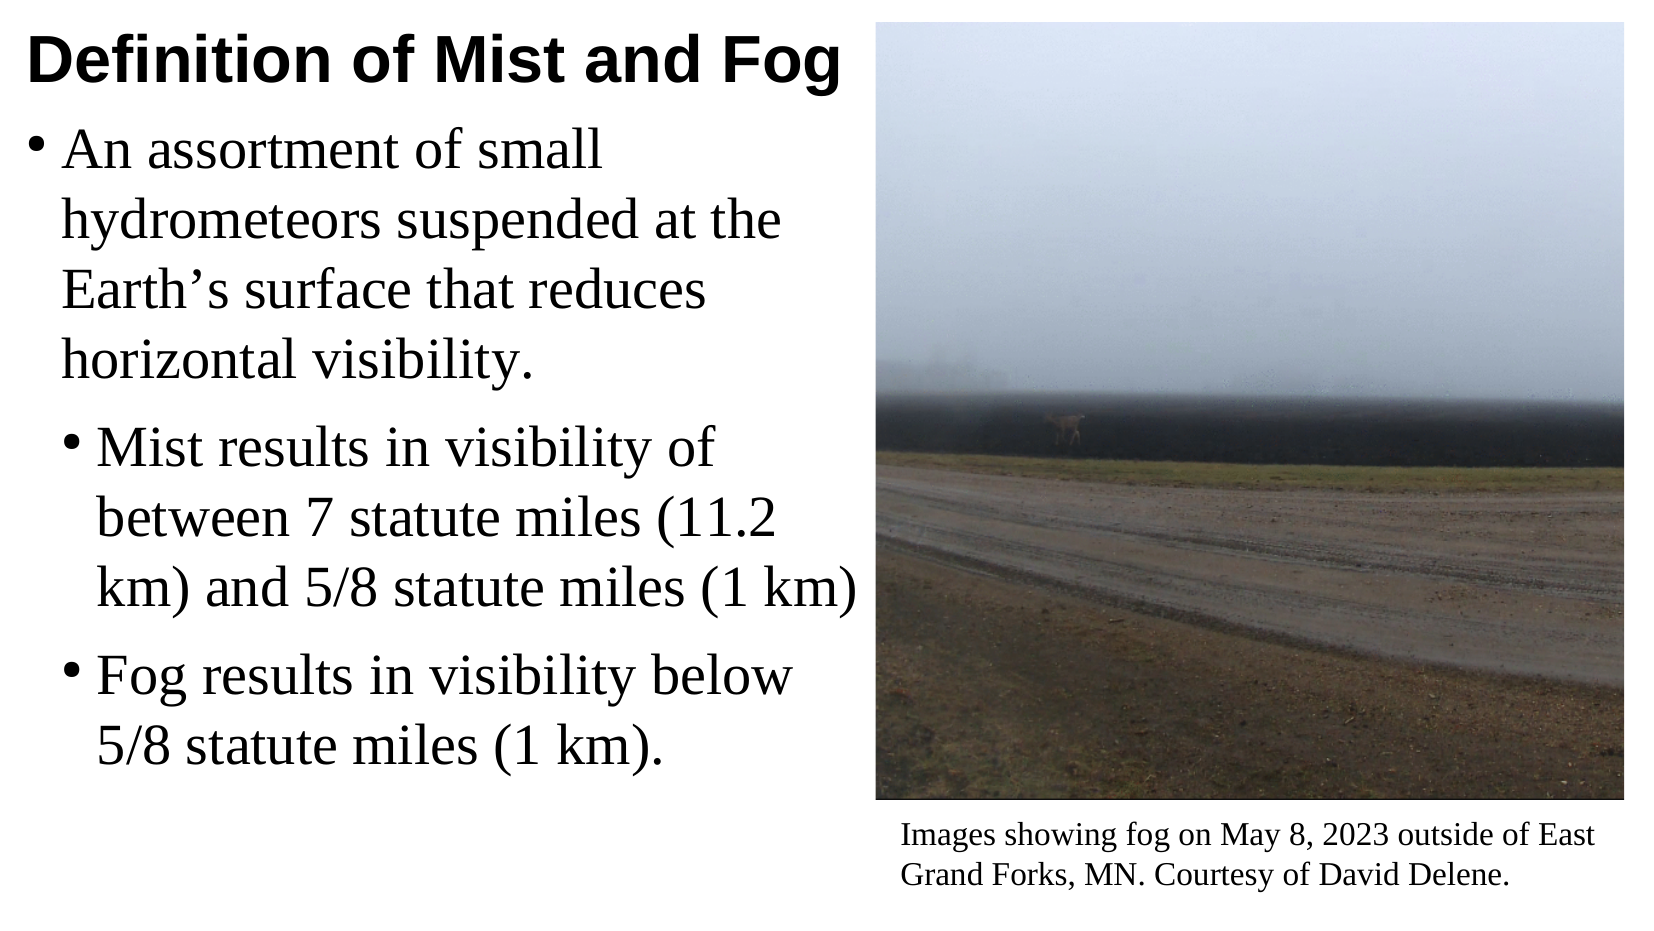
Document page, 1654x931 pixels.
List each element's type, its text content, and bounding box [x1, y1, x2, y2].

title Definition of Mist and Fog [2, 5, 869, 107]
picture [875, 22, 1625, 800]
text_box An assortment of small hydrometeors suspended at the Earth’s surface that reduces horizontal visibility. Mist results in visibility of between 7 statute miles (11.2 km) and 5/8 statute miles (1 km) Fog results in visibility below 5/8 statute miles (1 km). [9, 102, 875, 784]
text_box Images showing fog on May 8, 2023 outside of East Grand Forks, MN. Courtesy of David Delene. [878, 813, 1619, 900]
